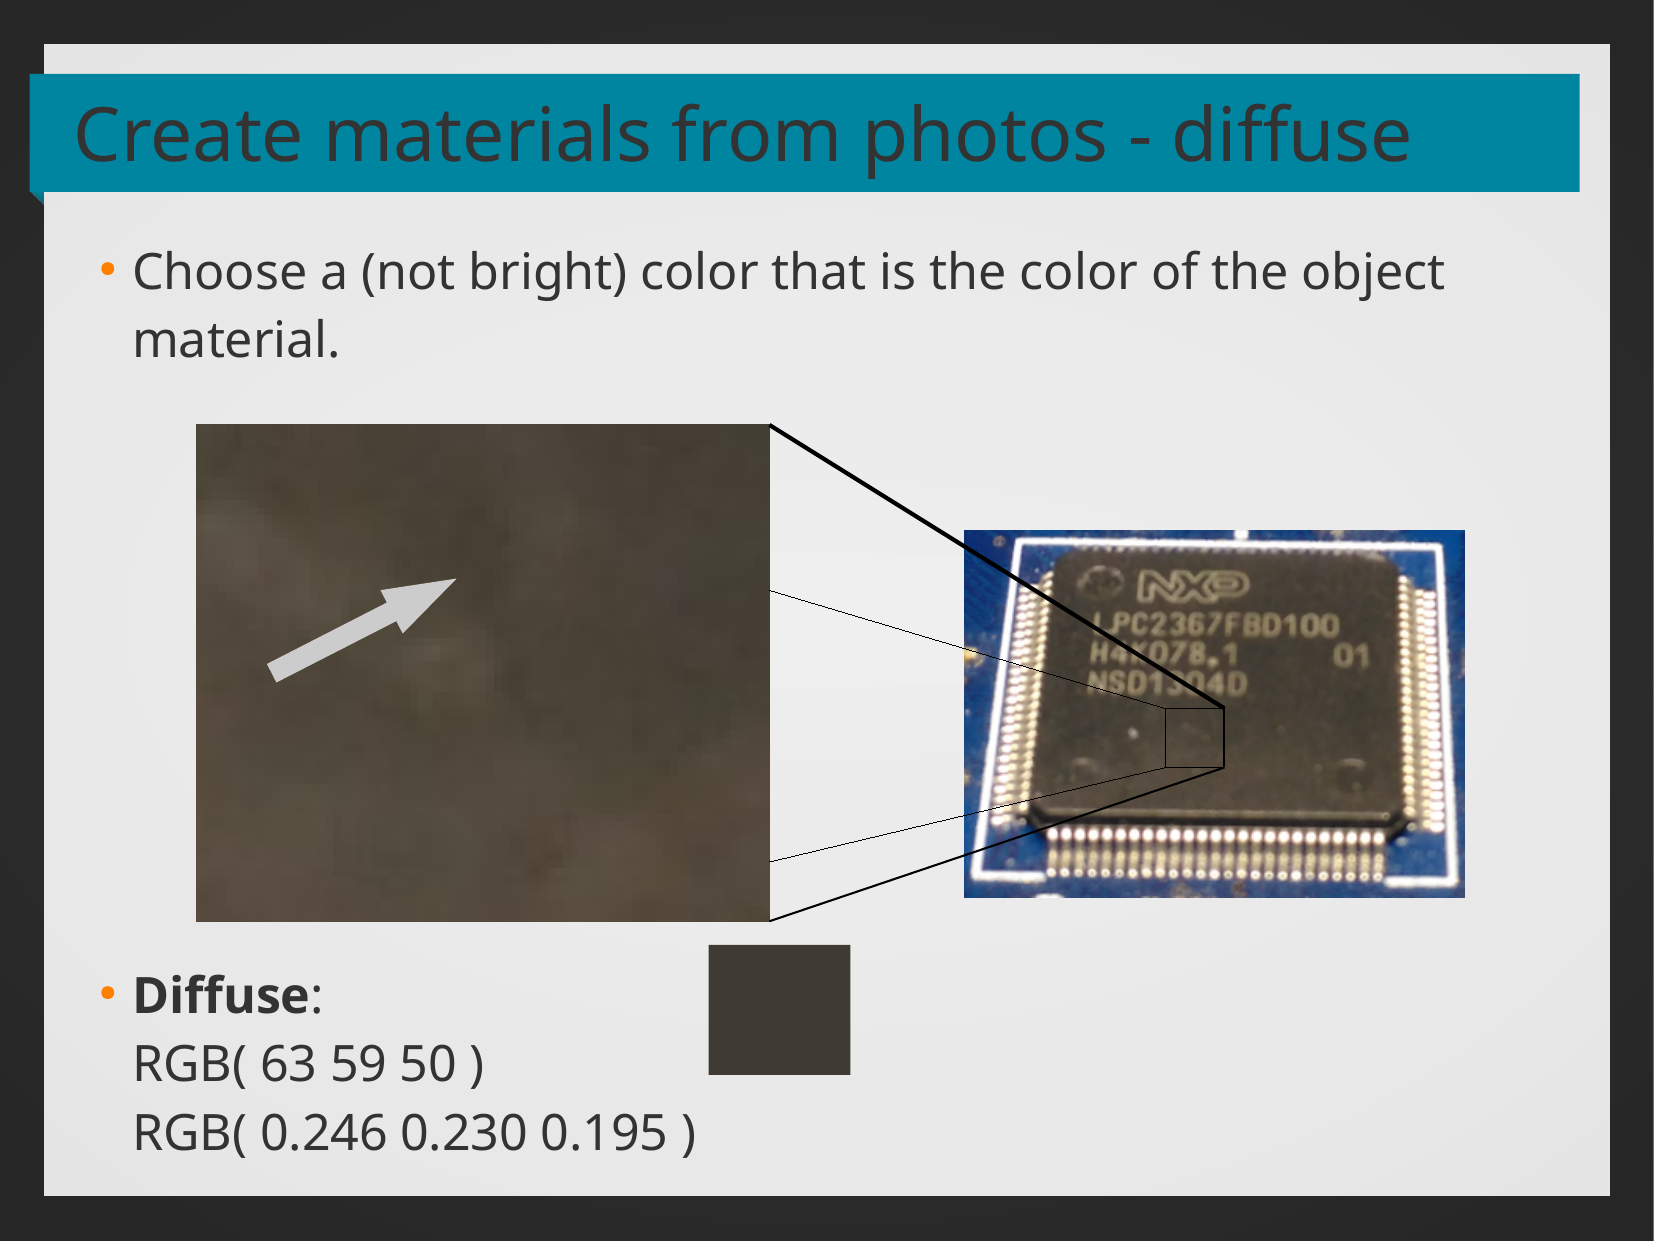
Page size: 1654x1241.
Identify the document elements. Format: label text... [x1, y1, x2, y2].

picture [964, 530, 1465, 898]
list Choose a (not bright) color that is the color of the object material. Diffuse: RGB( 63 59 50 ) RGB( 0.246 0.230 0.195 ) [73, 236, 1580, 1167]
picture [964, 550, 1218, 854]
text_box [708, 944, 851, 1075]
picture [196, 424, 770, 922]
title Create materials from photos - diffuse [73, 73, 1565, 192]
picture [1166, 709, 1223, 767]
